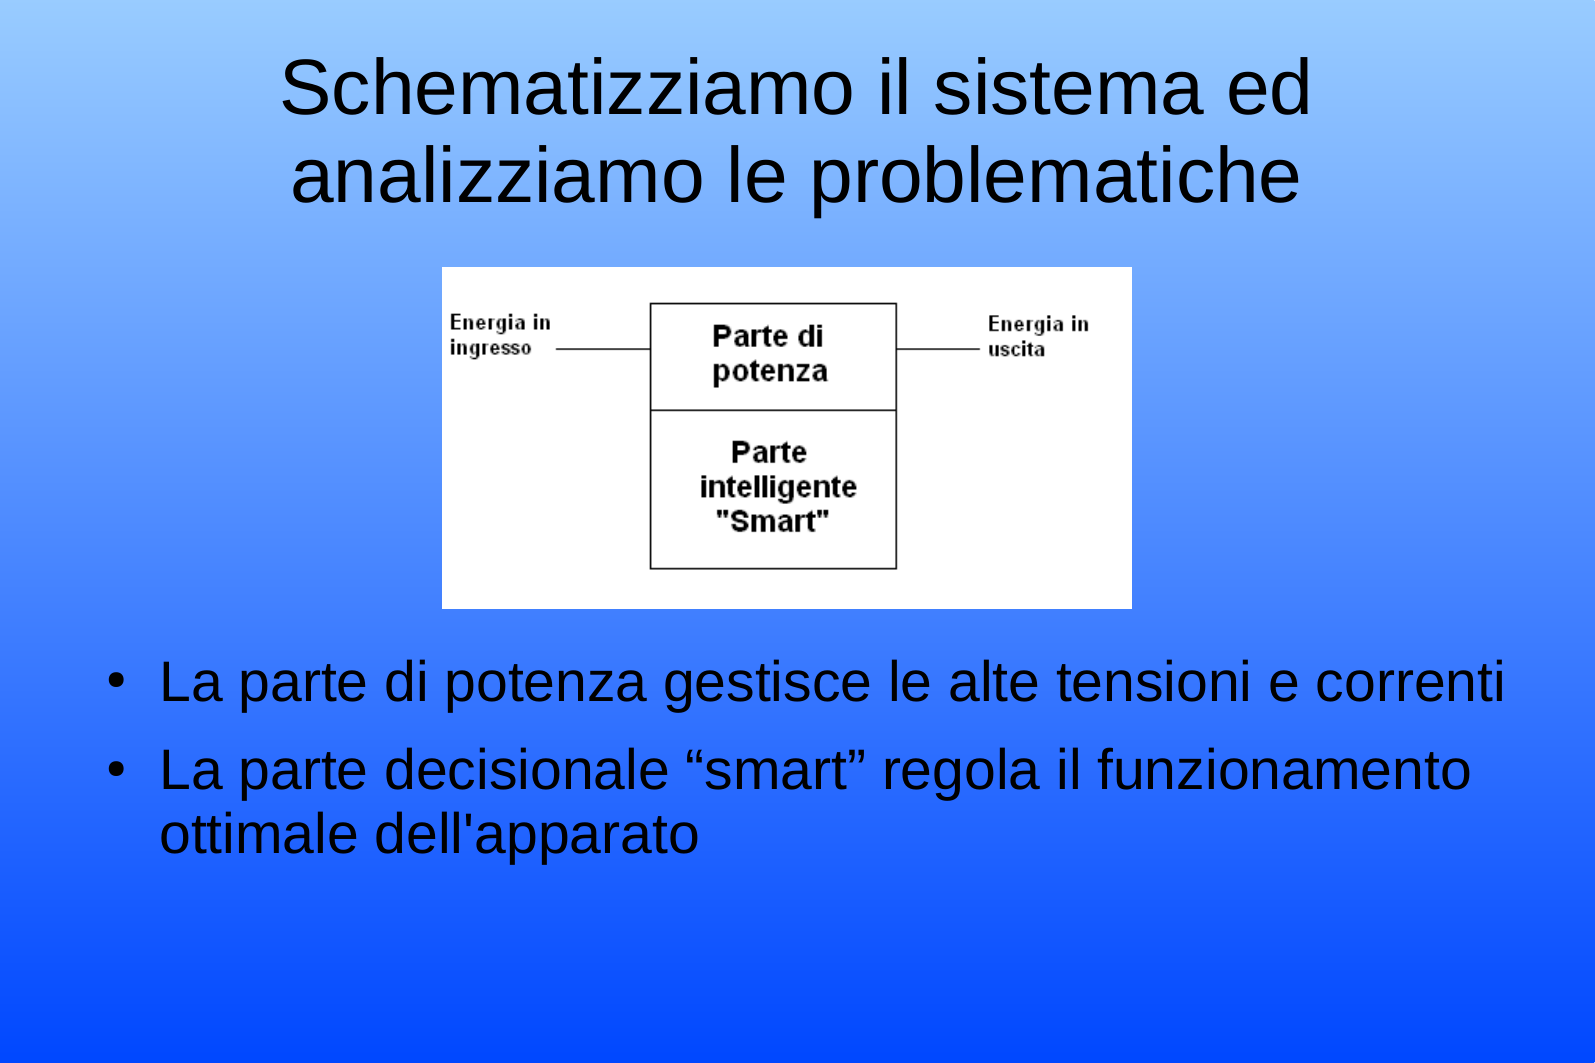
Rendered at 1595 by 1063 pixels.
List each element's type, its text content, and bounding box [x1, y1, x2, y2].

list La parte di potenza gestisce le alte tensioni e correnti La parte decisionale “smart” regola il funzionamento ottimale dell'apparato [88, 649, 1524, 886]
title Schematizziamo il sistema ed analizziamo le problematiche [79, 42, 1515, 220]
picture [442, 267, 1132, 609]
